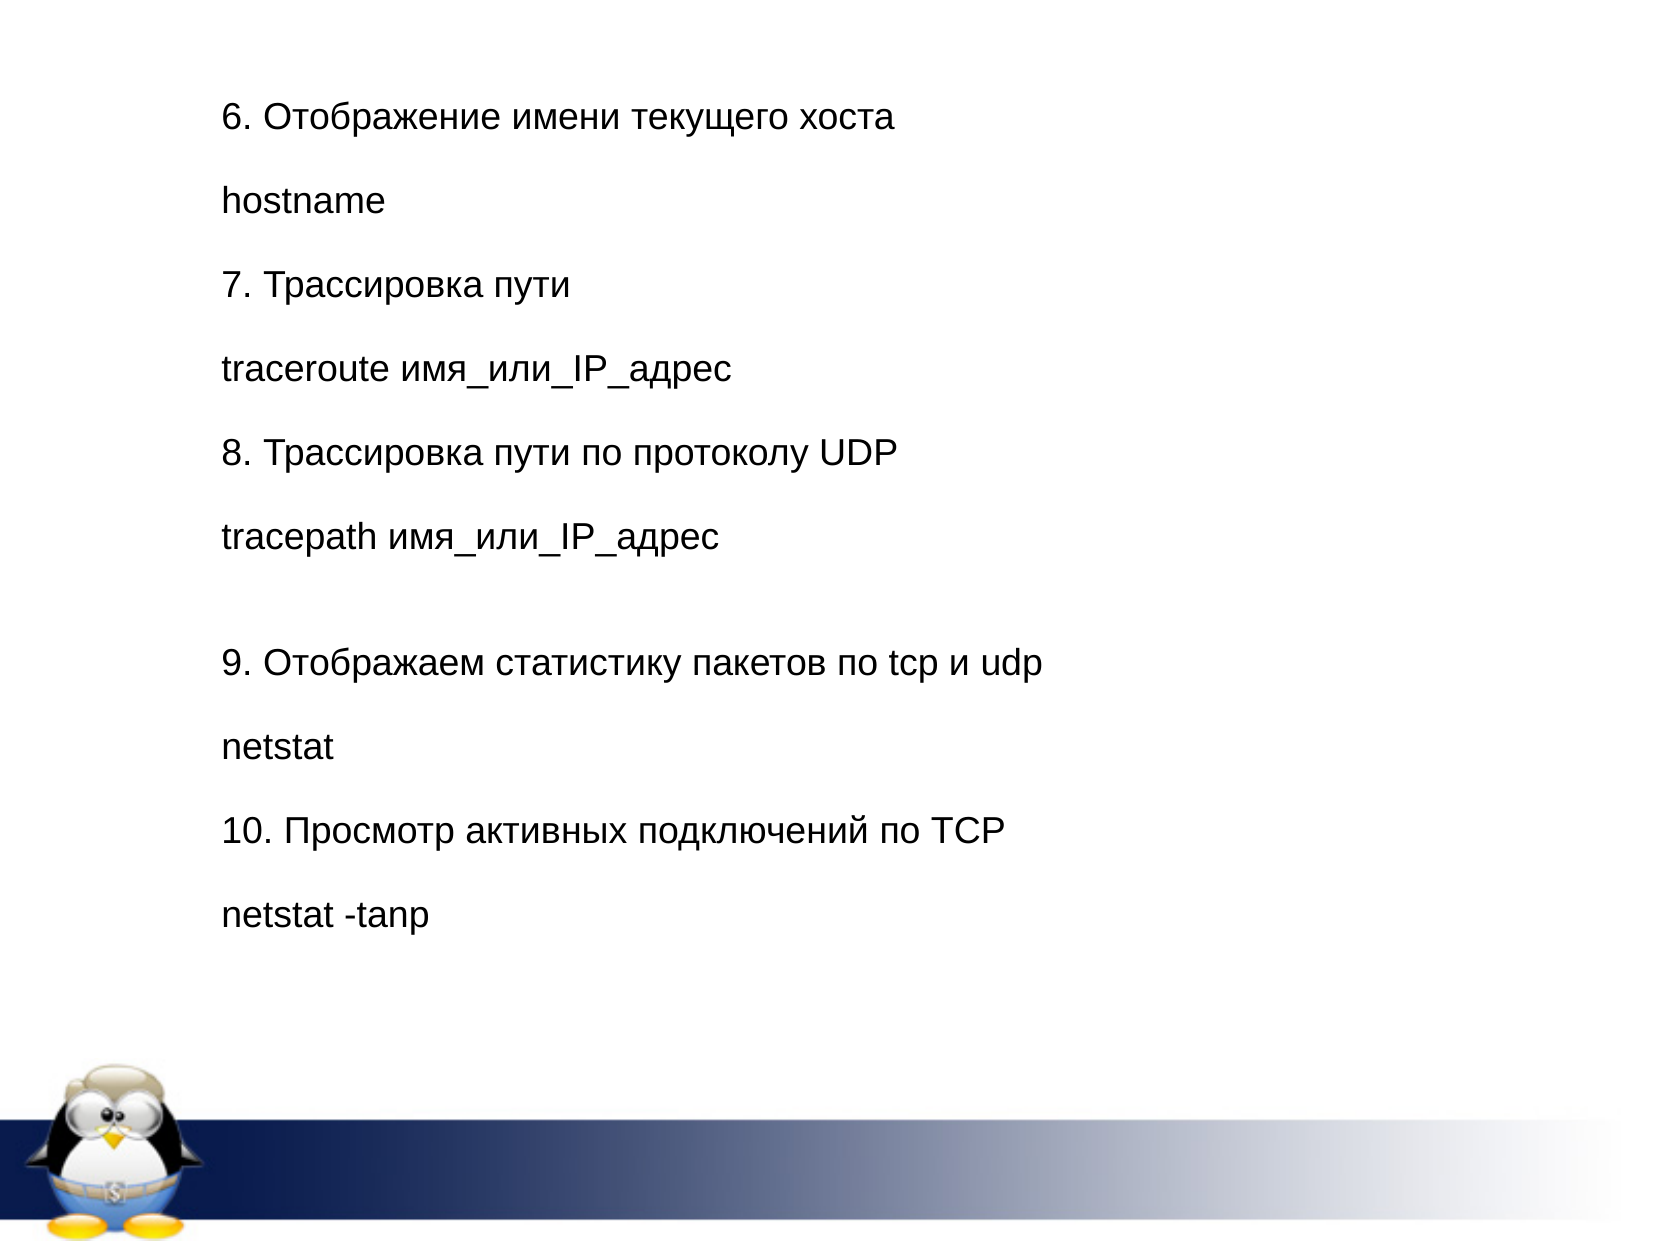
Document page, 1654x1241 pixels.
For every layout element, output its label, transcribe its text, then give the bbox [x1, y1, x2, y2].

text_box 6. Отображение имени текущего хоста hostname 7. Трассировка пути traceroute имя_или_IP_адрес 8. Трассировка пути по протоколу UDP tracepath имя_или_IP_адрес 9. Отображаем статистику пакетов по tcp и udp netstat 10. Просмотр активных подключений по TCP netstat -tanp [206, 88, 1059, 945]
picture [0, 1058, 1654, 1241]
